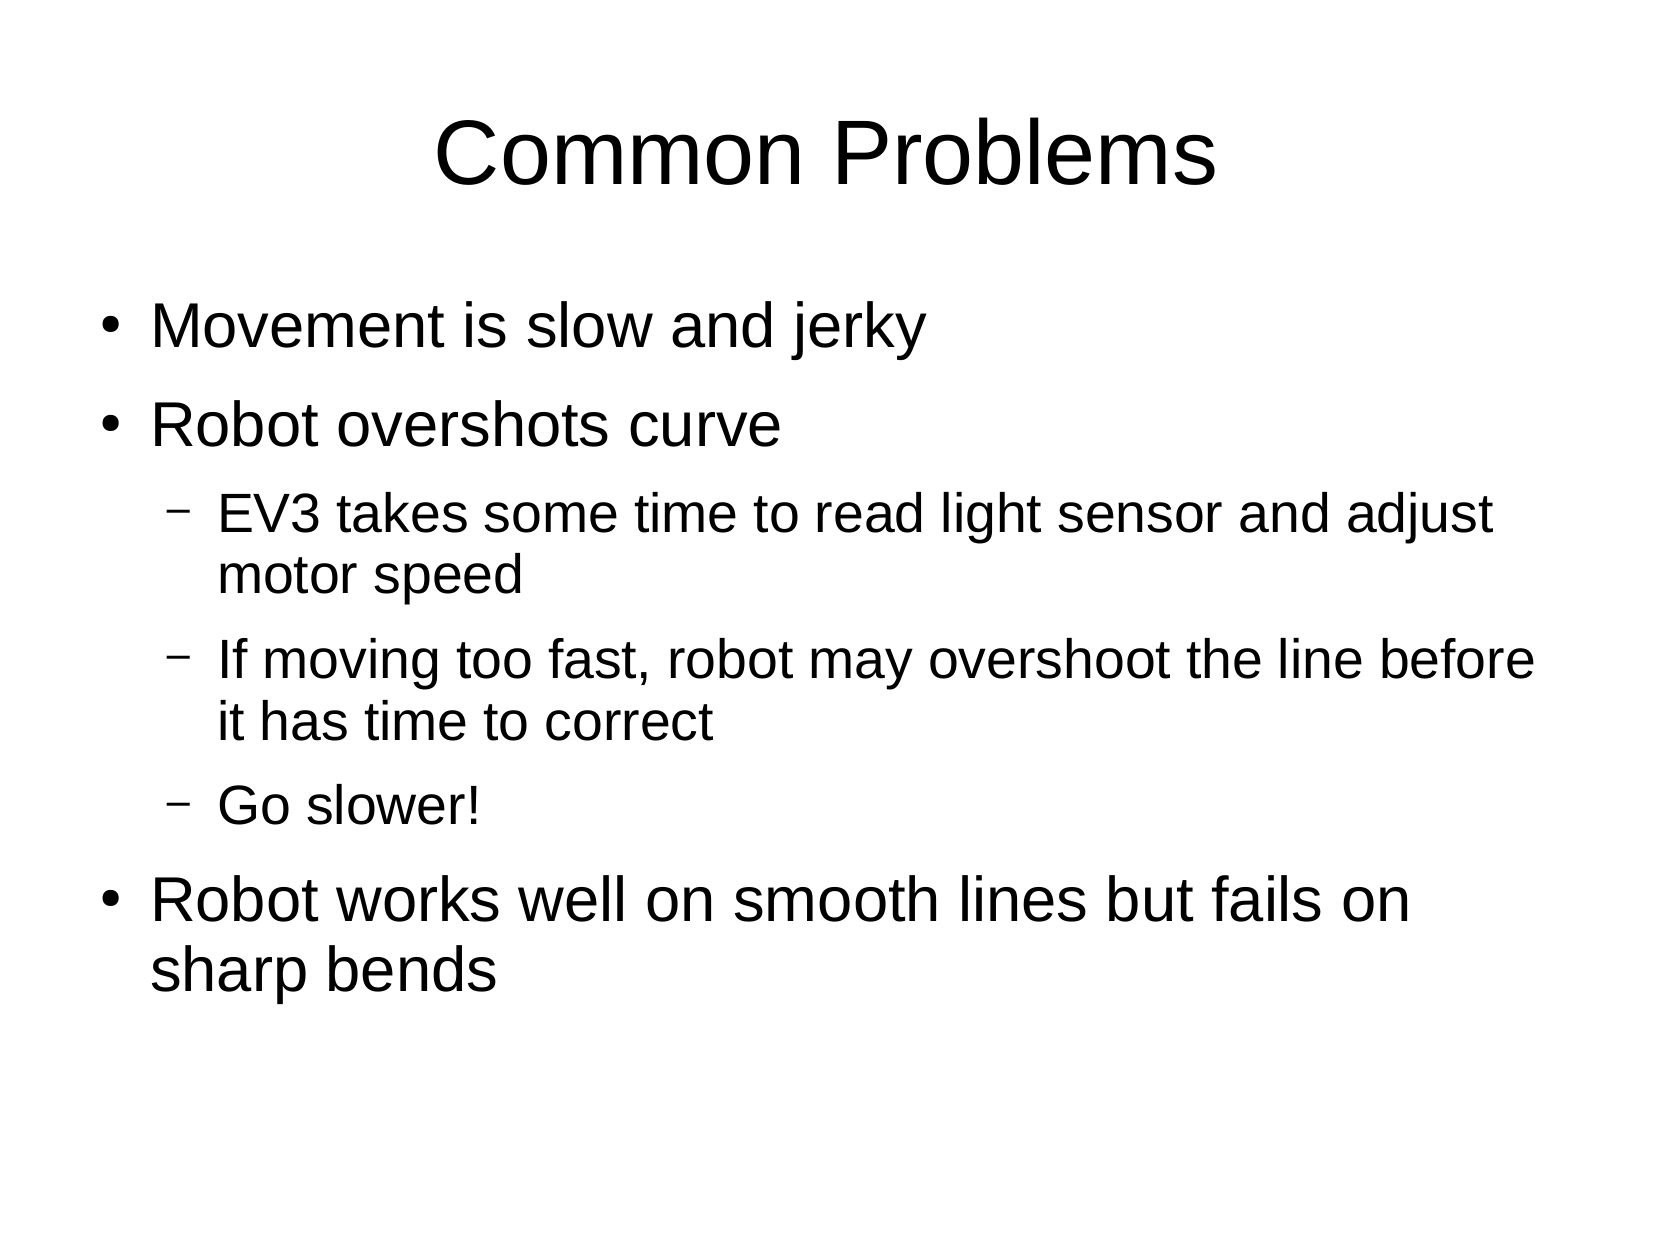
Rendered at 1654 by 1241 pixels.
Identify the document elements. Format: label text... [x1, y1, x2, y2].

list Movement is slow and jerky Robot overshots curve EV3 takes some time to read light sensor and adjust motor speed If moving too fast, robot may overshoot the line before it has time to correct Go slower! Robot works well on smooth lines but fails on sharp bends [82, 290, 1571, 1010]
title Common Problems [82, 49, 1571, 257]
